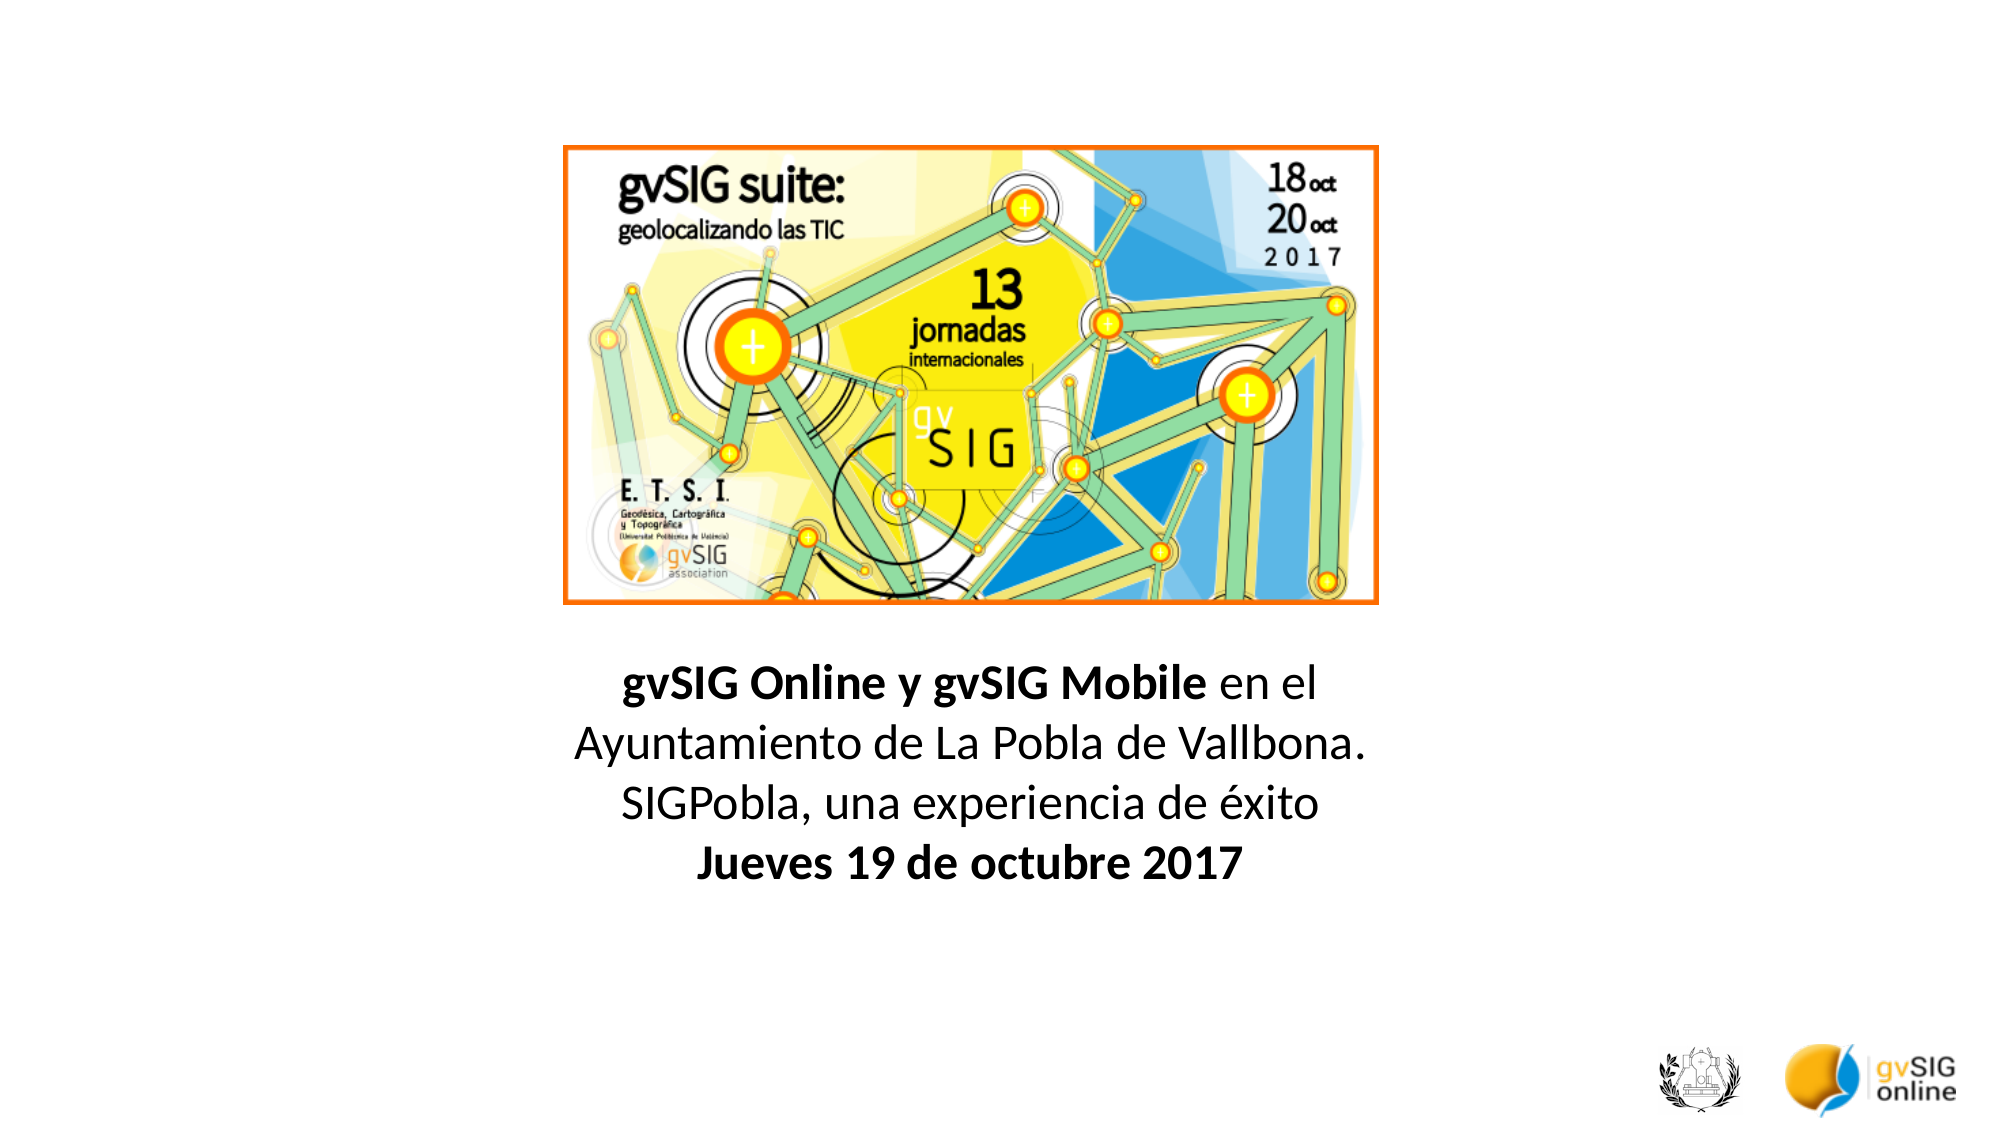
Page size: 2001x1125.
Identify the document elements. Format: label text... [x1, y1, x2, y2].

picture [1656, 1044, 1745, 1117]
picture [563, 145, 1379, 605]
text_box gvSIG Online y gvSIG Mobile en el Ayuntamiento de La Pobla de Vallbona. SIGPobla, una experiencia de éxito Jueves 19 de octubre 2017 [471, 642, 1471, 897]
picture [1785, 1044, 1956, 1118]
